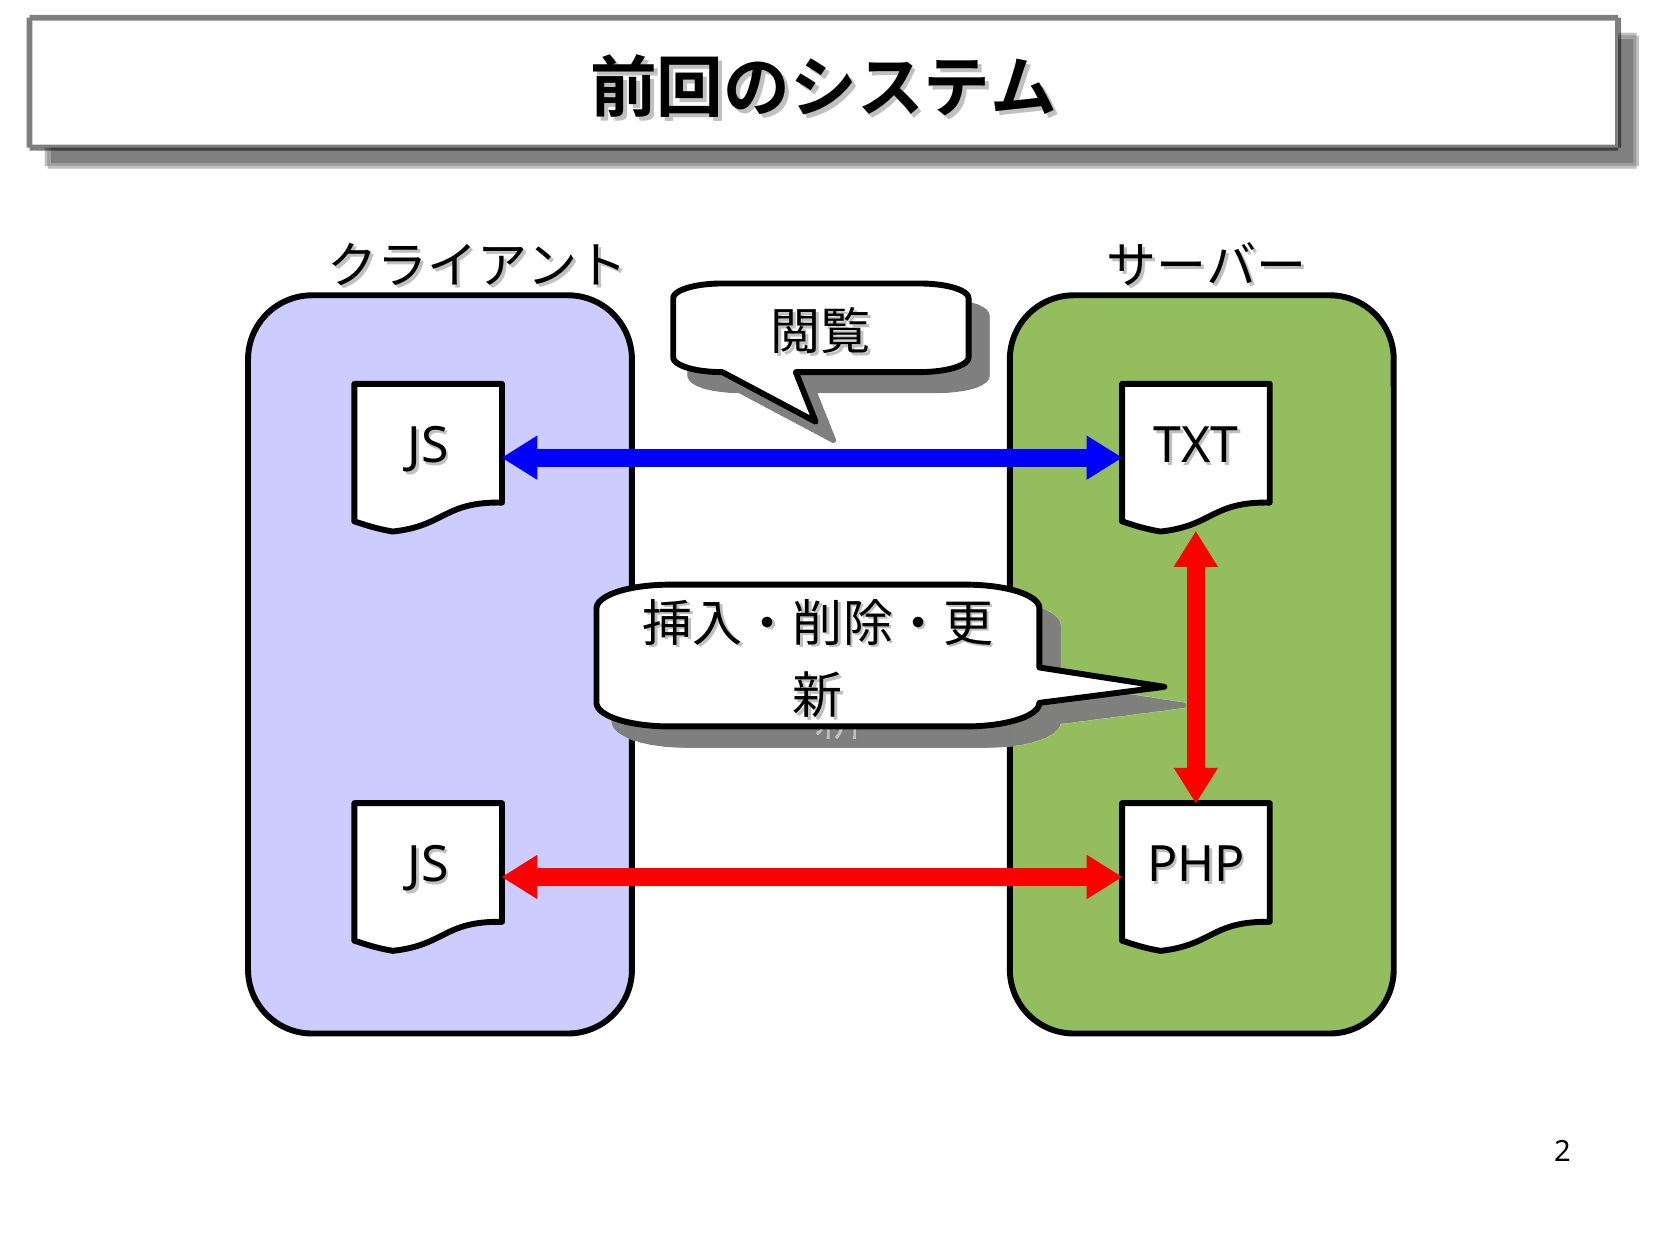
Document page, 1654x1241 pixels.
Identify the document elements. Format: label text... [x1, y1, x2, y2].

text_box JS [354, 383, 503, 532]
text_box 挿入・削除・更新 [596, 584, 1165, 727]
text_box サーバー [1091, 218, 1301, 288]
text_box [248, 295, 632, 1034]
text_box PHP [1122, 803, 1270, 951]
text_box クライアント [312, 218, 560, 288]
text_box 前回のシステム [29, 17, 1619, 148]
text_box [1009, 295, 1394, 1034]
text_box TXT [1122, 383, 1270, 532]
text_box 閲覧 [673, 283, 969, 422]
text_box JS [354, 803, 503, 951]
